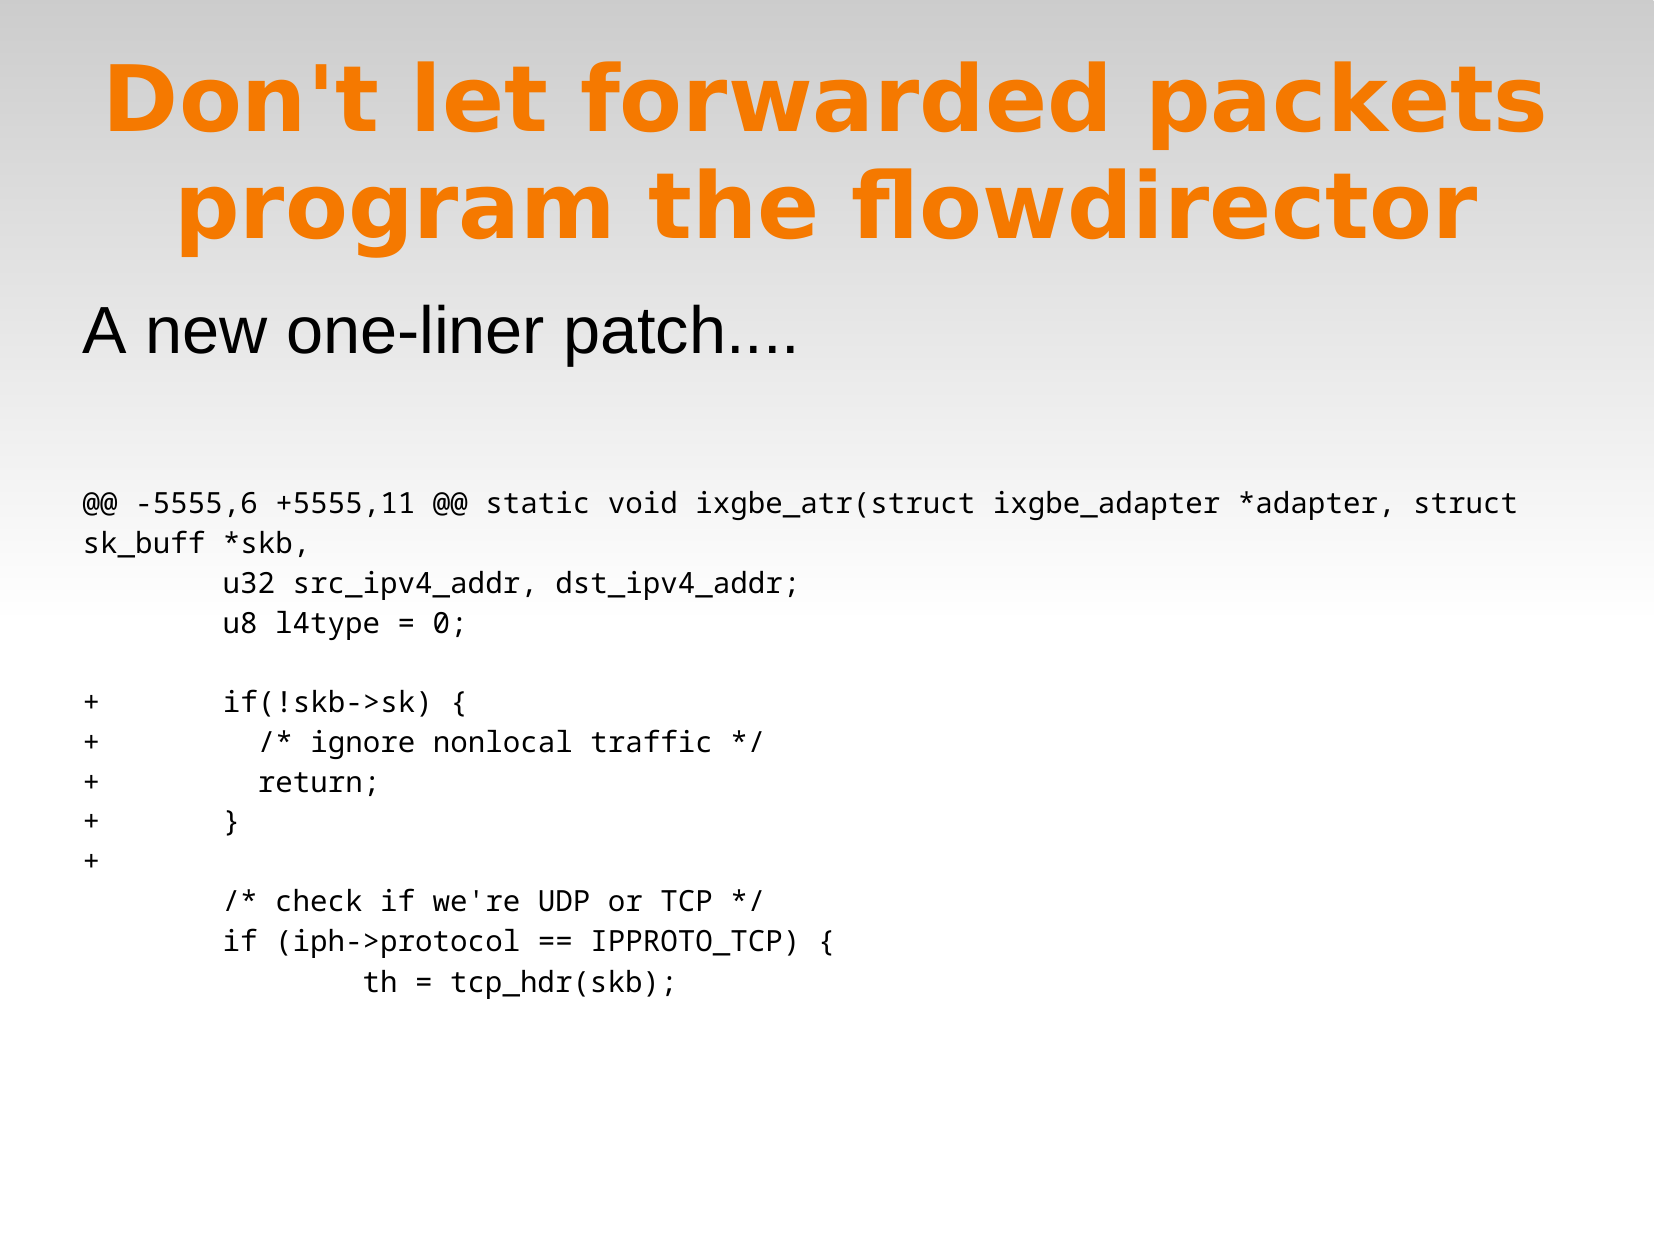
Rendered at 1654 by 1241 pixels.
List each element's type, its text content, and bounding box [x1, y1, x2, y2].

subtitle A new one-liner patch.... @@ -5555,6 +5555,11 @@ static void ixgbe_atr(struct ixgbe_adapter *adapter, struct sk_buff *skb, u32 src_ipv4_addr, dst_ipv4_addr; u8 l4type = 0; + if(!skb->sk) { + /* ignore nonlocal traffic */ + return; + } + /* check if we're UDP or TCP */ if (iph->protocol == IPPROTO_TCP) { th = tcp_hdr(skb); [82, 297, 1571, 1102]
title Don't let forwarded packets program the flowdirector [82, 45, 1571, 261]
